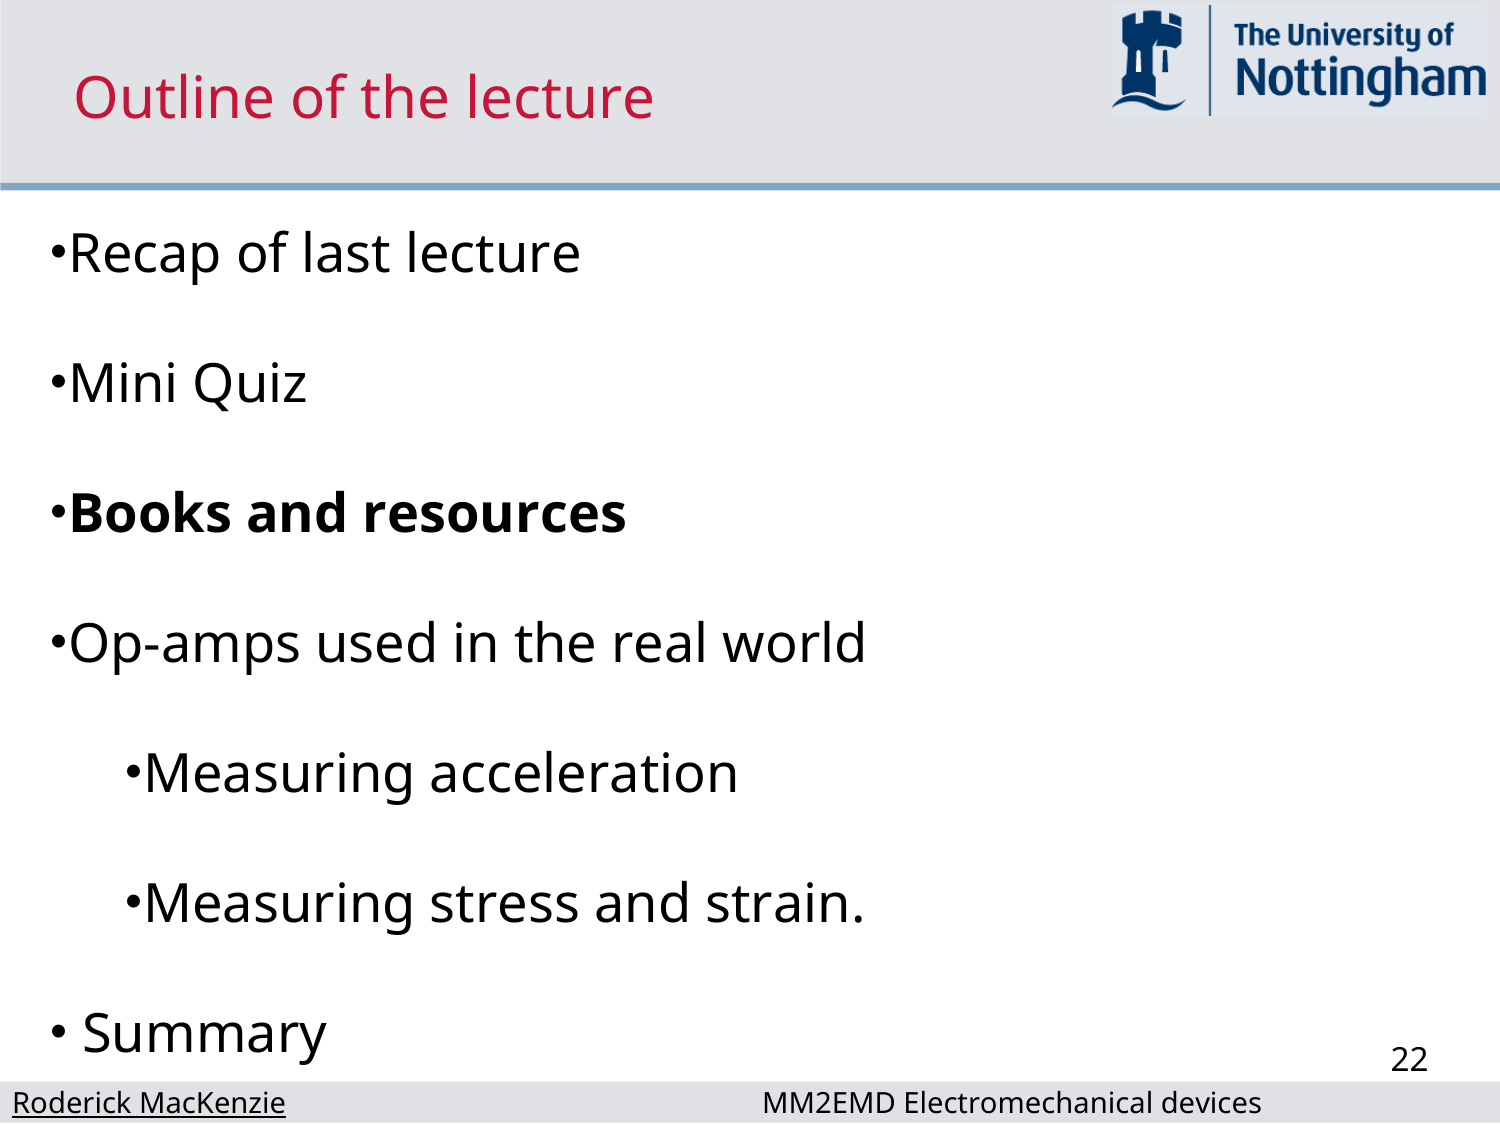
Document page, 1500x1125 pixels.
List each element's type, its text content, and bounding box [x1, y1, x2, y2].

text_box Recap of last lecture Mini Quiz Books and resources Op-amps used in the real world Measuring acceleration Measuring stress and strain. Summary [34, 211, 1477, 1071]
text_box <number> [1375, 1030, 1500, 1101]
title Outline of the lecture [59, 43, 1297, 148]
picture [1111, 4, 1487, 116]
